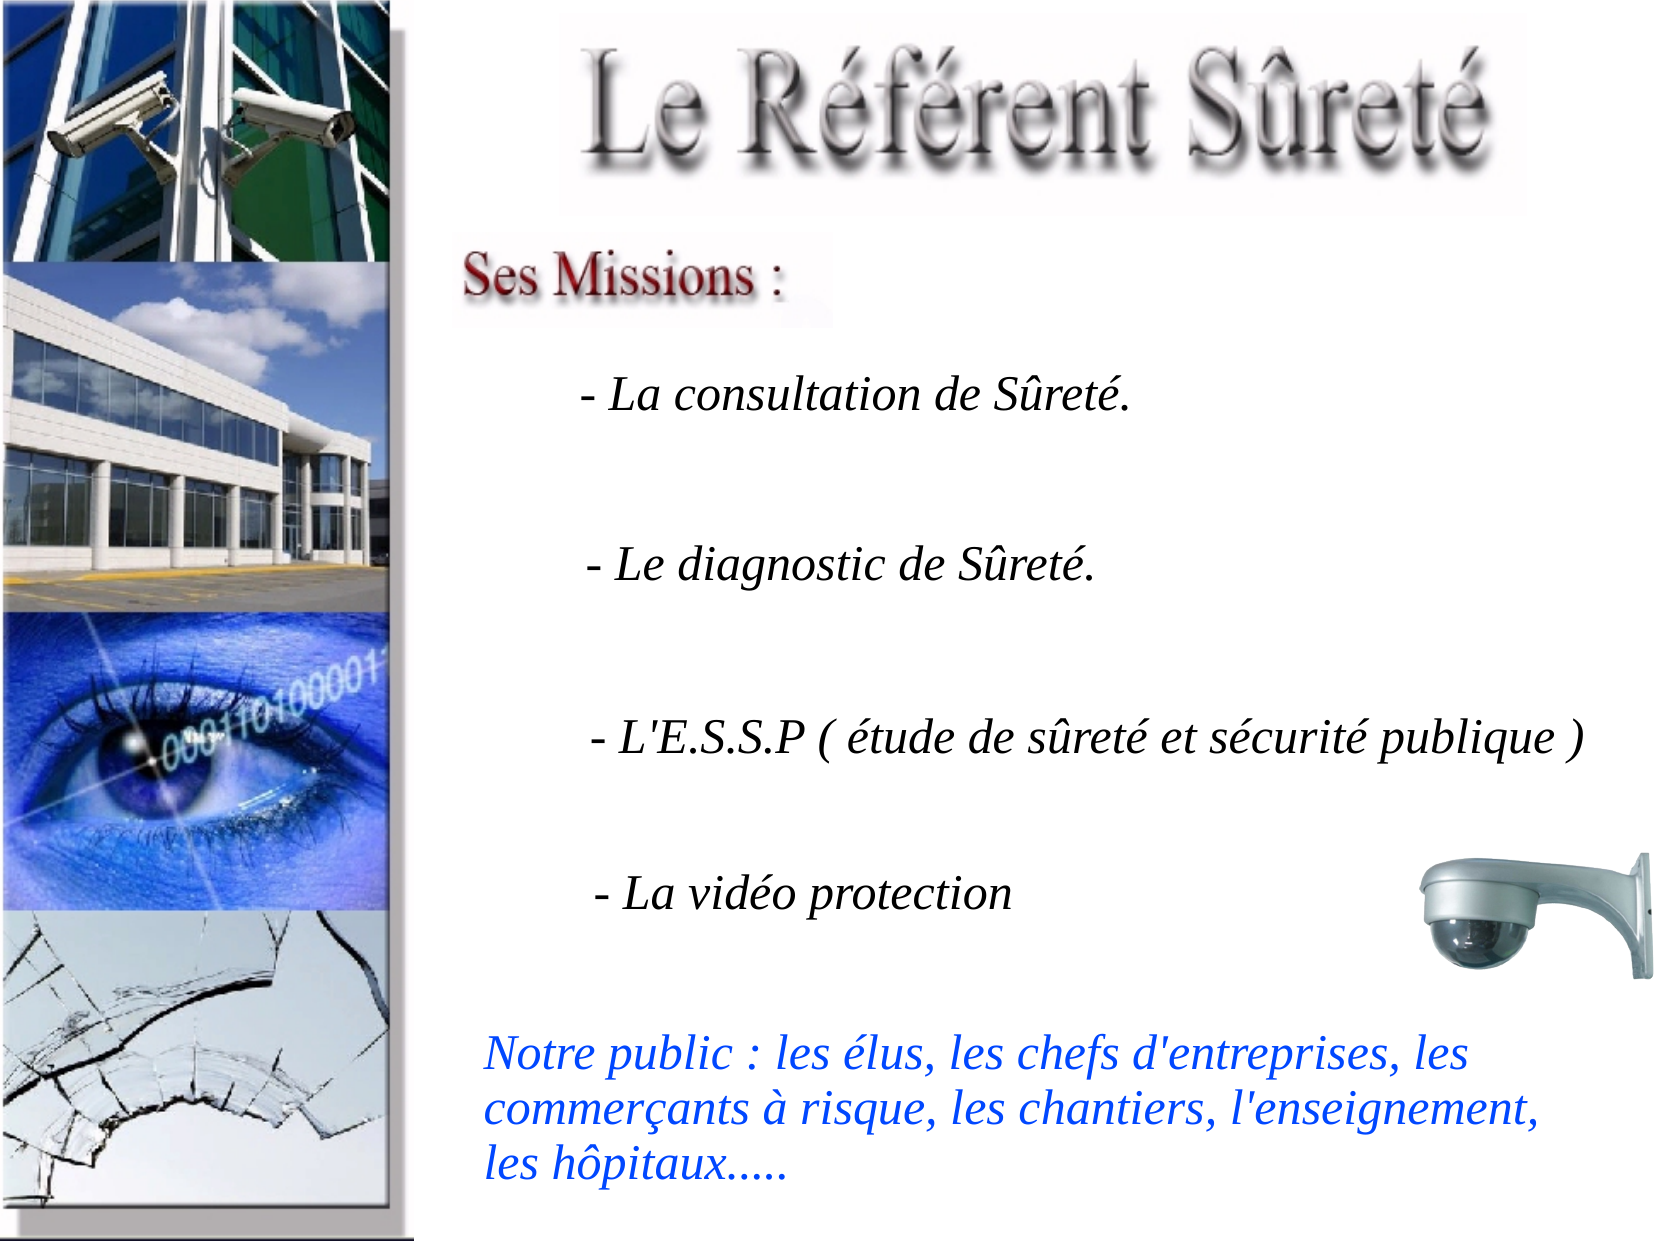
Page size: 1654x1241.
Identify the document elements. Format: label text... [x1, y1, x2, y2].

text_box - L'E.S.S.P ( étude de sûreté et sécurité publique ) [574, 701, 1605, 772]
text_box - Le diagnostic de Sûreté. [570, 529, 1535, 600]
text_box - La consultation de Sûreté. [564, 358, 1210, 430]
text_box Notre public : les élus, les chefs d'entreprises, les commerçants à risque, les chantiers, l'enseignement, les hôpitaux..... [468, 1017, 1615, 1200]
picture [452, 232, 833, 328]
text_box - La vidéo protection [578, 857, 1188, 929]
picture [1419, 811, 1654, 1020]
picture [0, 0, 414, 1241]
picture [559, 13, 1527, 216]
